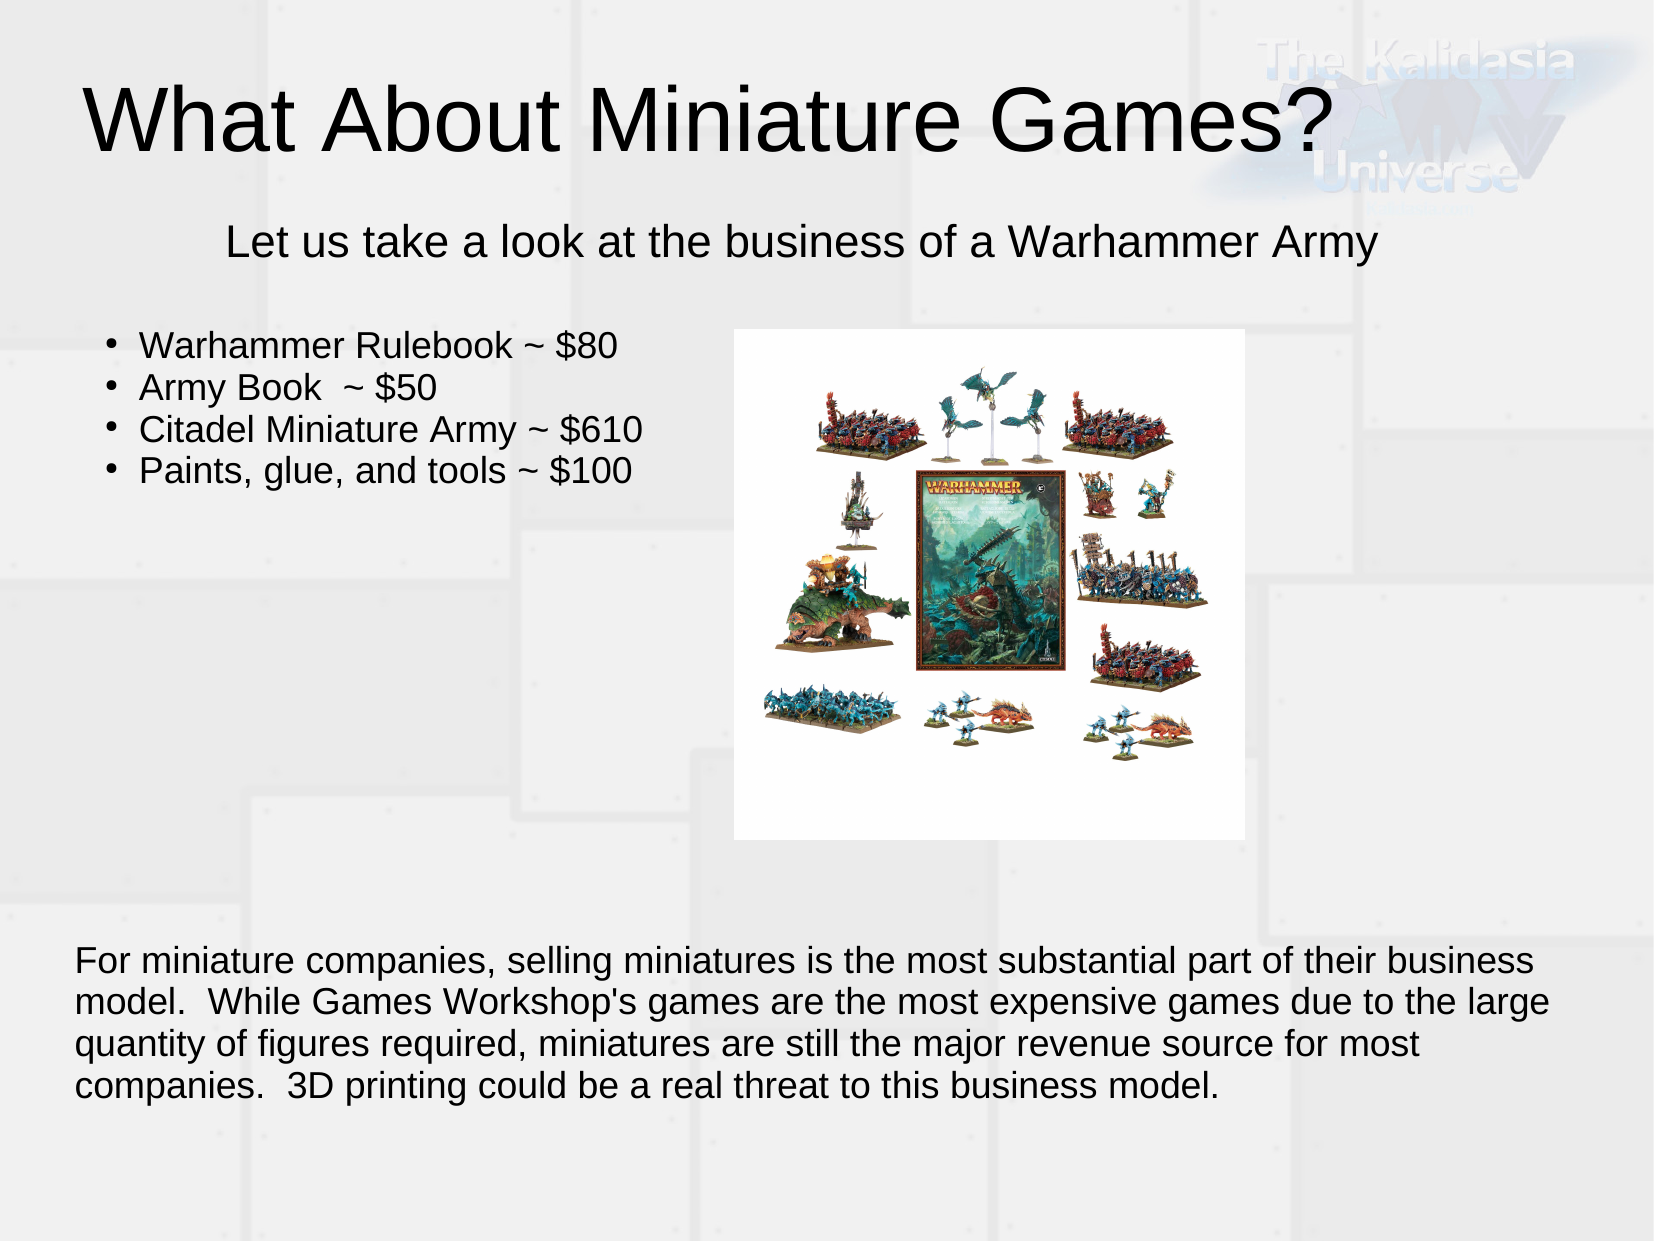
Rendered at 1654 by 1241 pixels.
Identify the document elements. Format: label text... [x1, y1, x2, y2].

text_box For miniature companies, selling miniatures is the most substantial part of their business model. While Games Workshop's games are the most expensive games due to the large quantity of figures required, miniatures are still the major revenue source for most companies. 3D printing could be a real threat to this business model. [59, 929, 1590, 1160]
picture [0, 0, 1654, 1241]
text_box Warhammer Rulebook ~ $80 Army Book ~ $50 Citadel Miniature Army ~ $610 Paints, glue, and tools ~ $100 [90, 315, 691, 499]
title What About Miniature Games? [82, 59, 1571, 176]
text_box Let us take a look at the business of a Warhammer Army [224, 210, 1605, 271]
